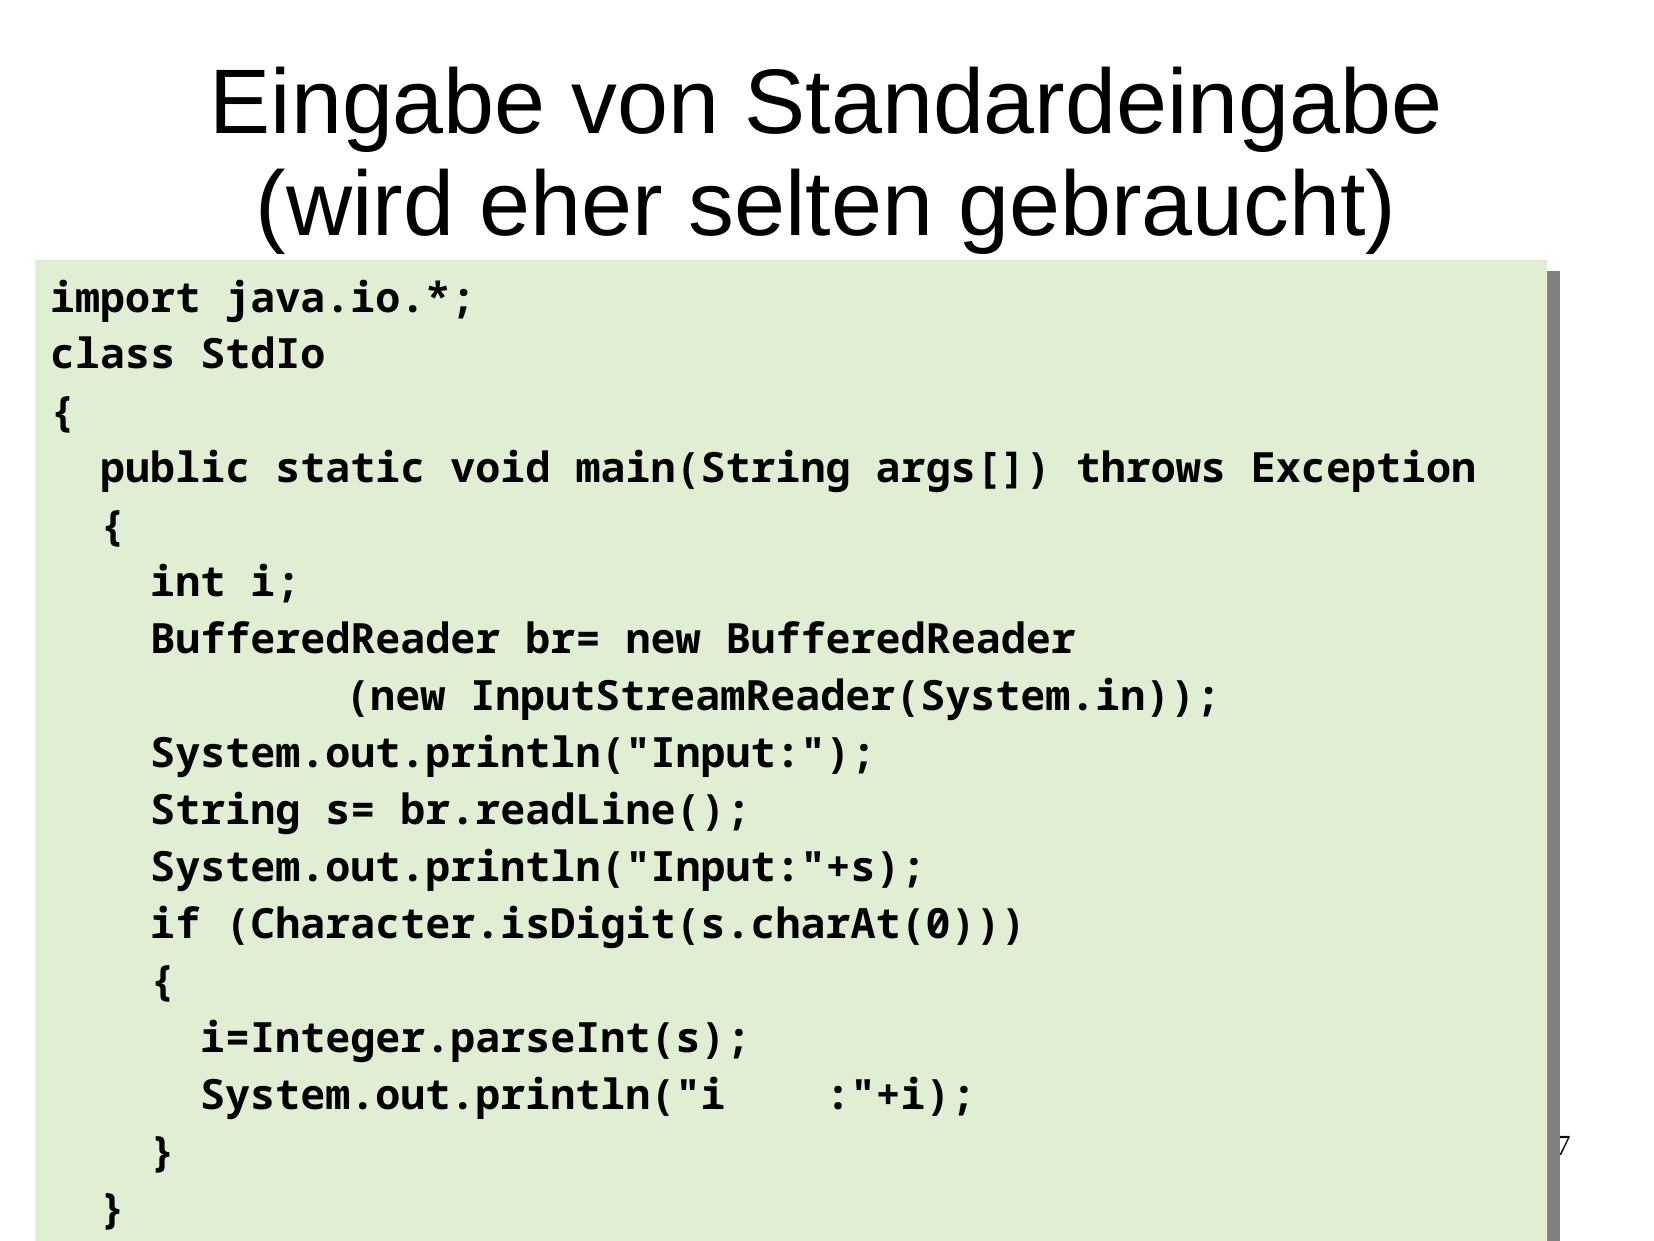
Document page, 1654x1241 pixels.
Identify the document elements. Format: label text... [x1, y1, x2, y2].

title Eingabe von Standardeingabe (wird eher selten gebraucht) [82, 49, 1571, 257]
text_box import java.io.*; class StdIo { public static void main(String args[]) throws Exception { int i; BufferedReader br= new BufferedReader (new InputStreamReader(System.in)); System.out.println("Input:"); String s= br.readLine(); System.out.println("Input:"+s); if (Character.isDigit(s.charAt(0))) { i=Integer.parseInt(s); System.out.println("i :"+i); } } } [35, 259, 1548, 1170]
